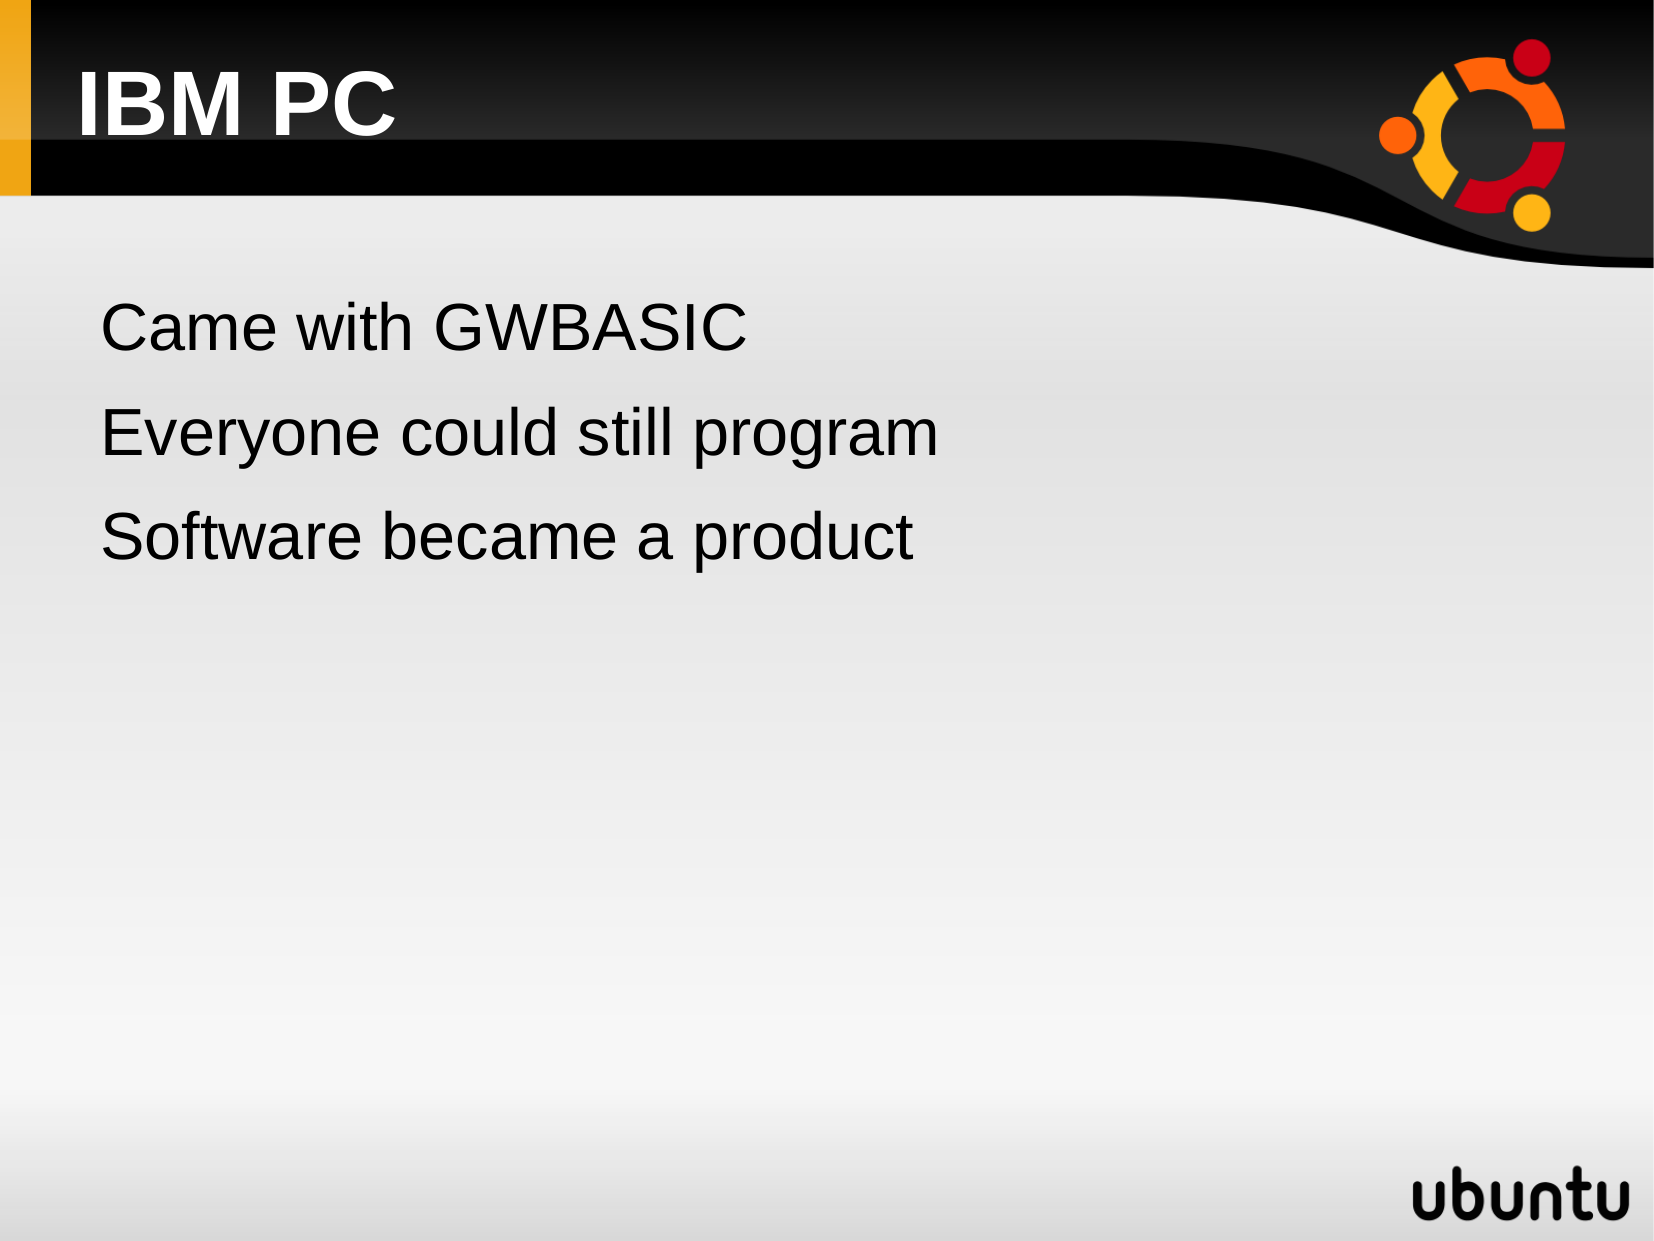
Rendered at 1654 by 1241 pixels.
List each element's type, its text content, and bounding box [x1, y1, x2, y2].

title IBM PC [76, 0, 1565, 208]
list Came with GWBASIC Everyone could still program Software became a product [82, 290, 1571, 1109]
picture [0, 0, 1654, 1241]
